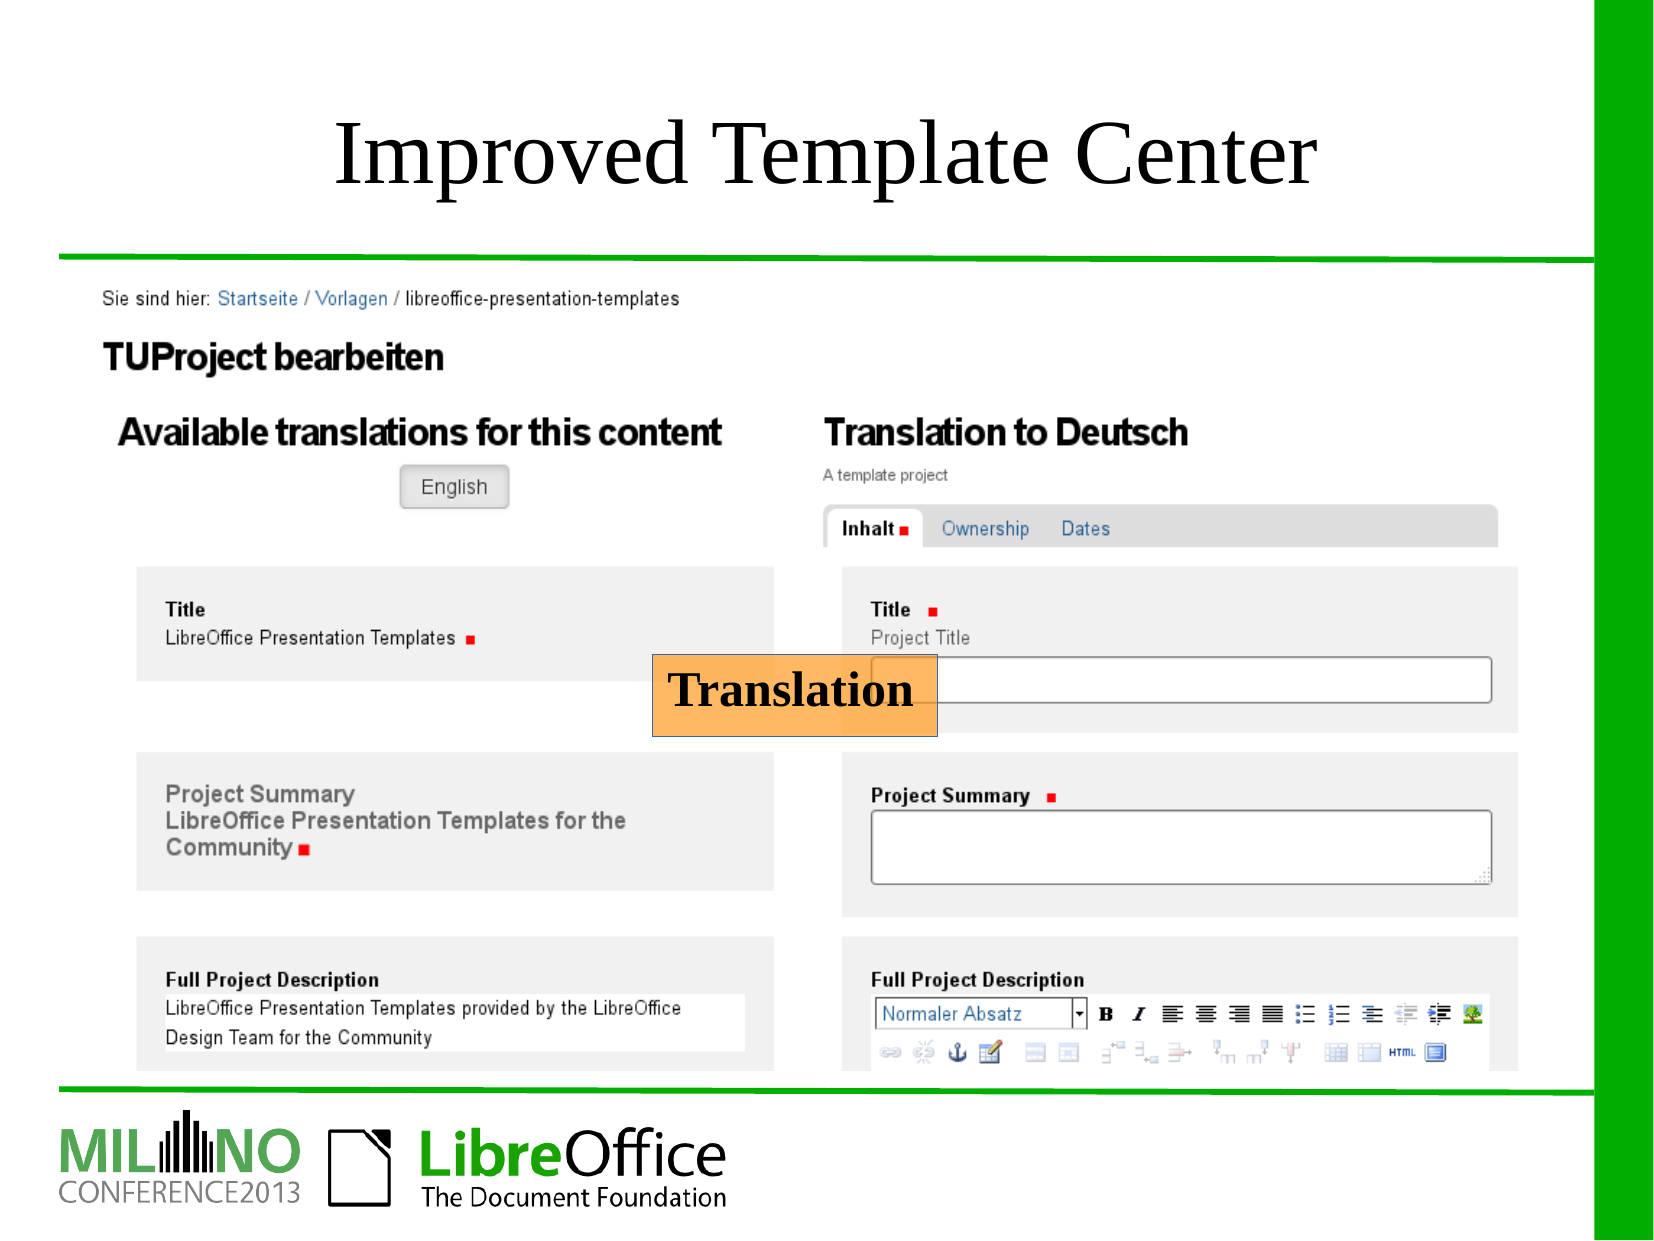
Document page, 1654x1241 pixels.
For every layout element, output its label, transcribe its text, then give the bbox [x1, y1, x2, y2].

picture [59, 1092, 756, 1241]
title Improved Template Center [82, 49, 1571, 257]
text_box Translation [652, 654, 938, 737]
picture [79, 273, 1533, 1072]
